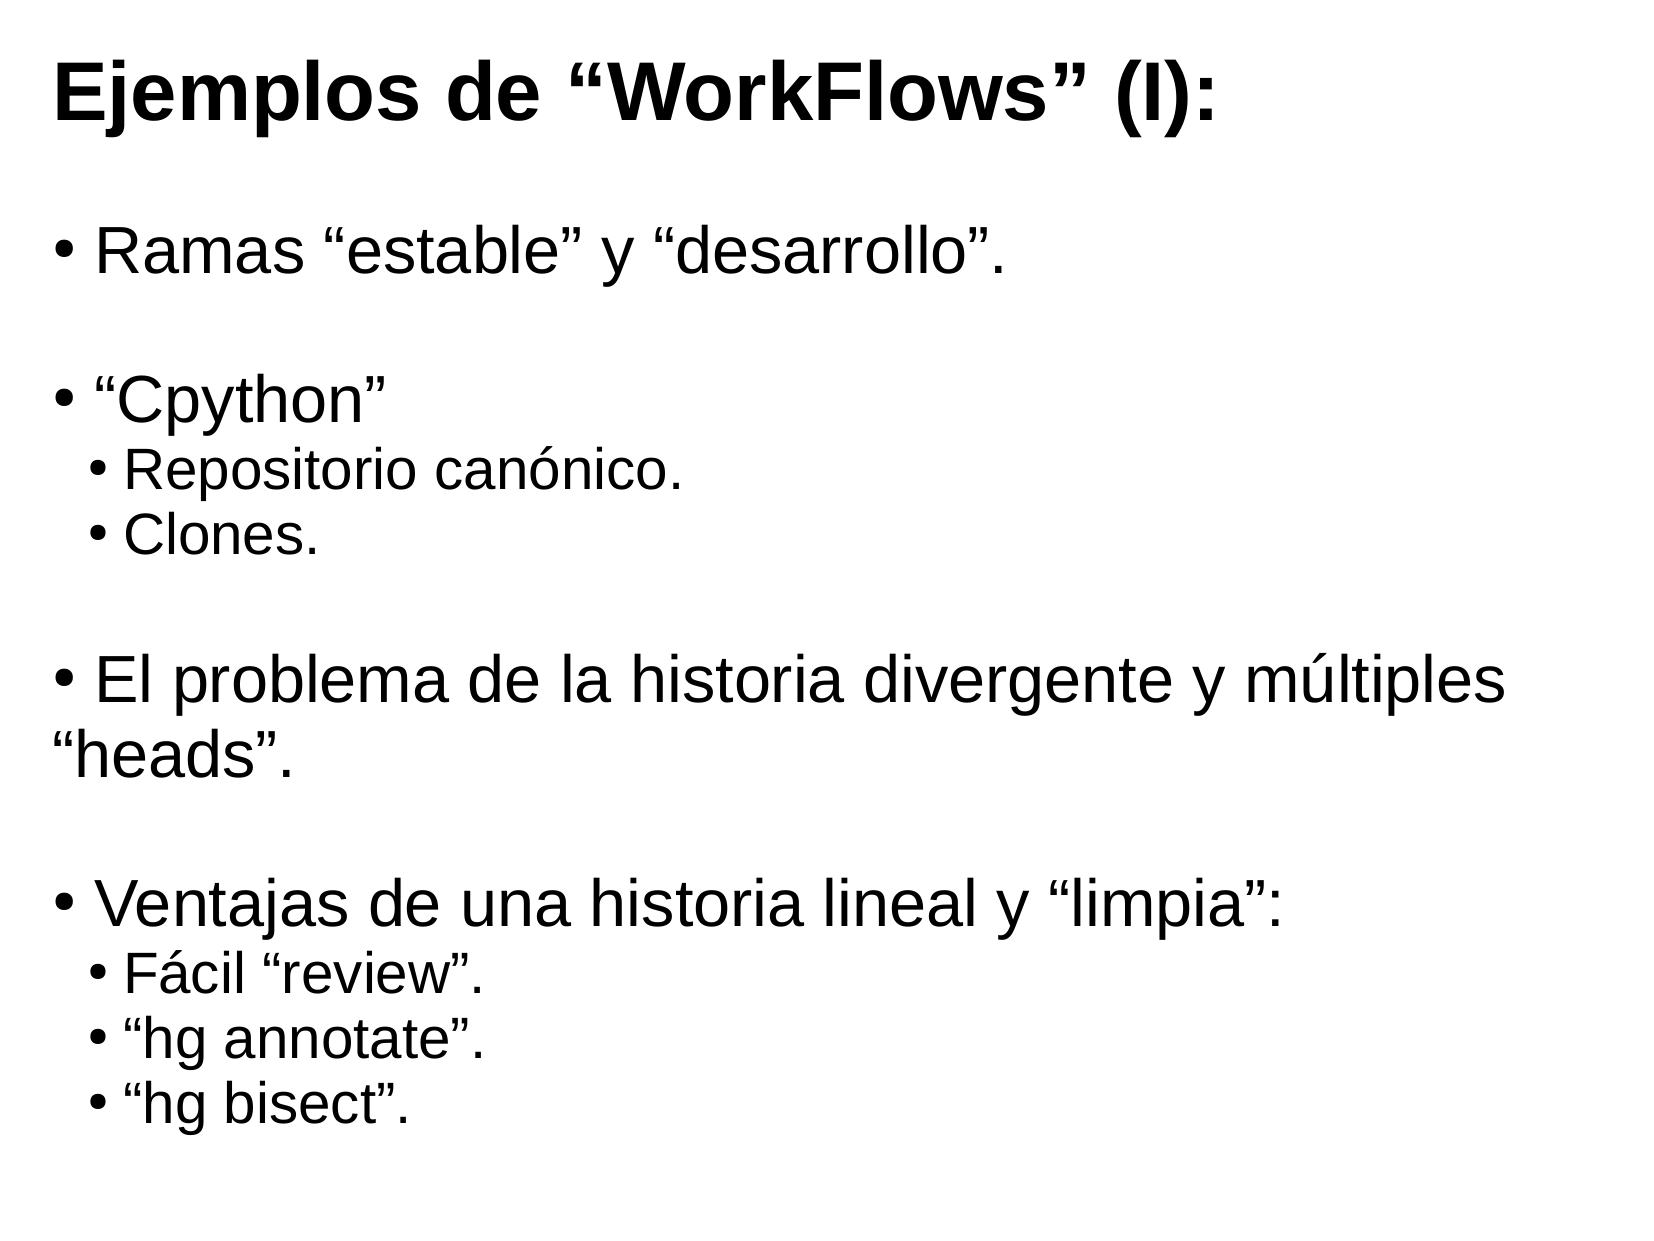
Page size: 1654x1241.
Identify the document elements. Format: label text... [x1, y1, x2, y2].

text_box Ejemplos de “WorkFlows” (I): Ramas “estable” y “desarrollo”. “Cpython” Repositorio canónico. Clones. El problema de la historia divergente y múltiples “heads”. Ventajas de una historia lineal y “limpia”: Fácil “review”. “hg annotate”. “hg bisect”. [37, 37, 1613, 1144]
